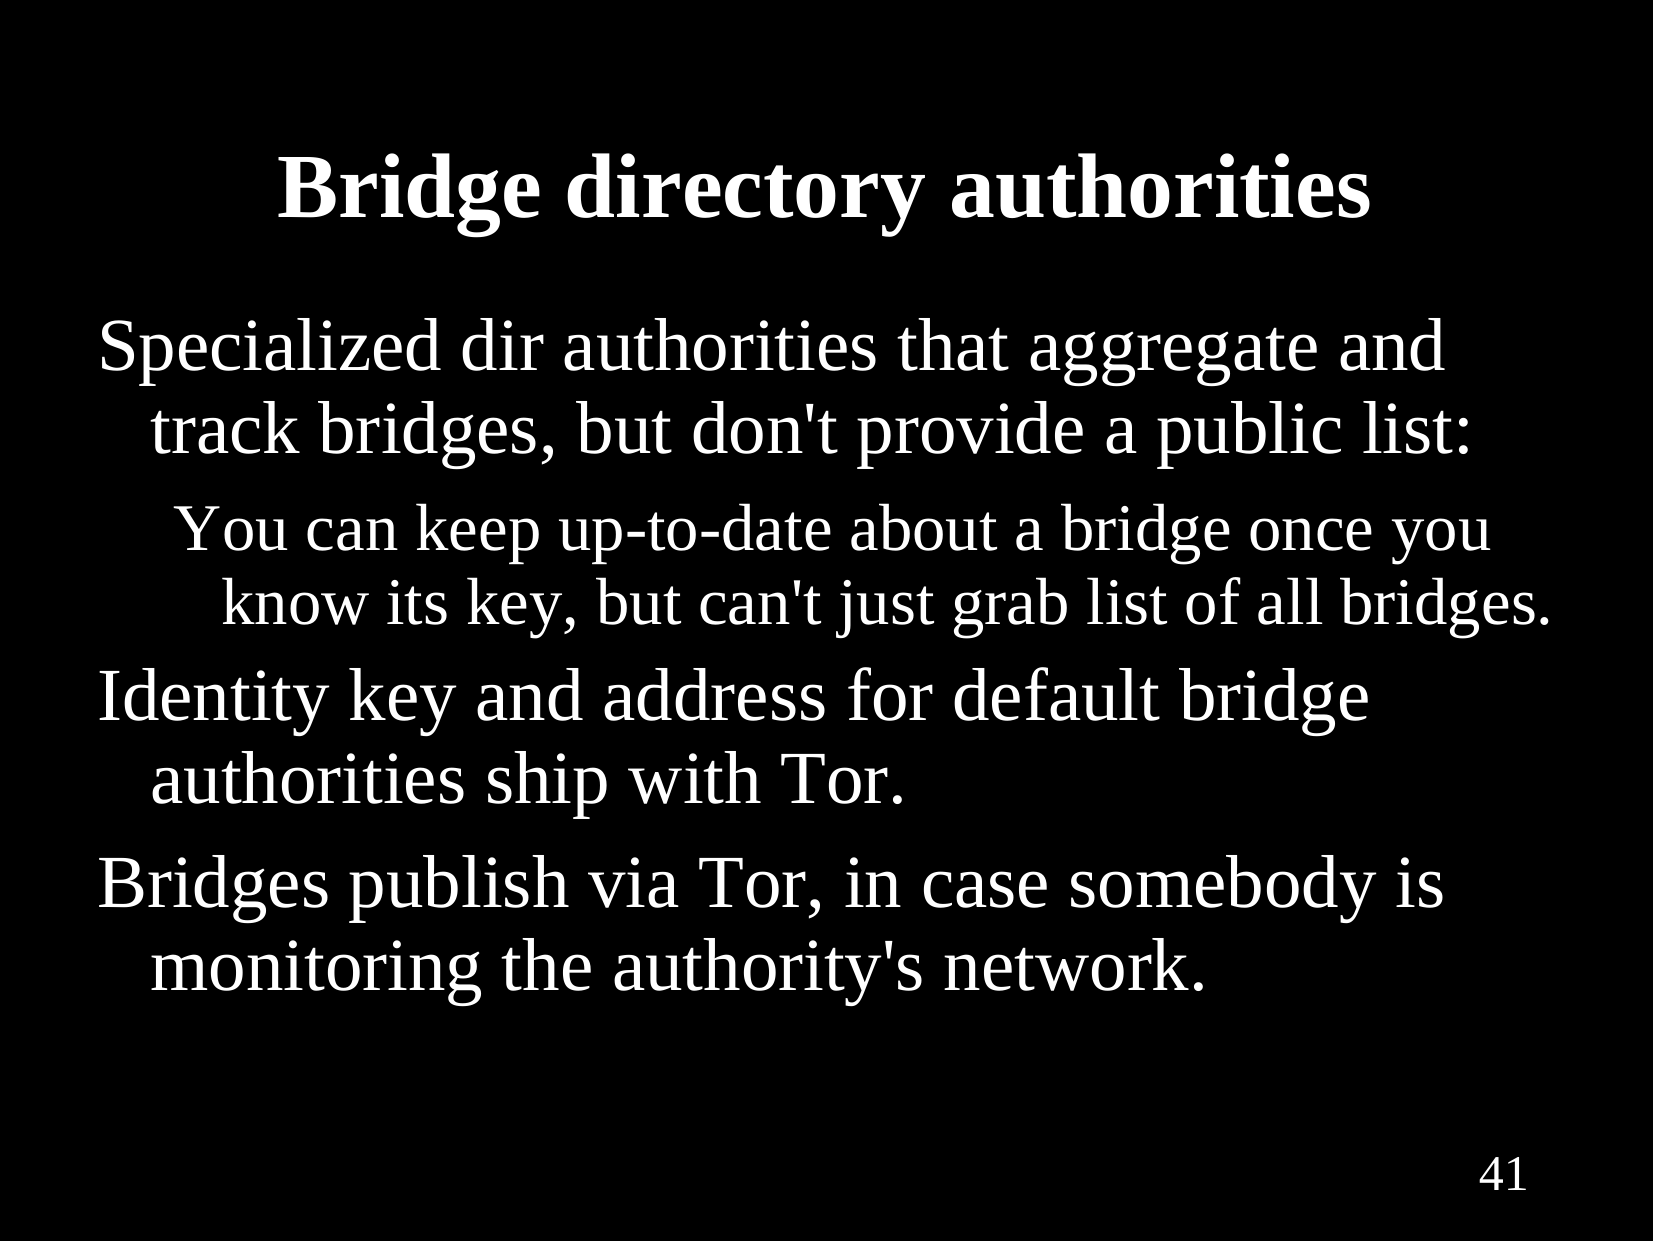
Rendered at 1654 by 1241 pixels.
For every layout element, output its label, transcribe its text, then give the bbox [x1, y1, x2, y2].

title Bridge directory authorities [119, 91, 1532, 283]
list Specialized dir authorities that aggregate and track bridges, but don't provide a public list: You can keep up-to-date about a bridge once you know its key, but can't just grab list of all bridges. Identity key and address for default bridge authorities ship with Tor. Bridges publish via Tor, in case somebody is monitoring the authority's network. [79, 303, 1571, 1093]
